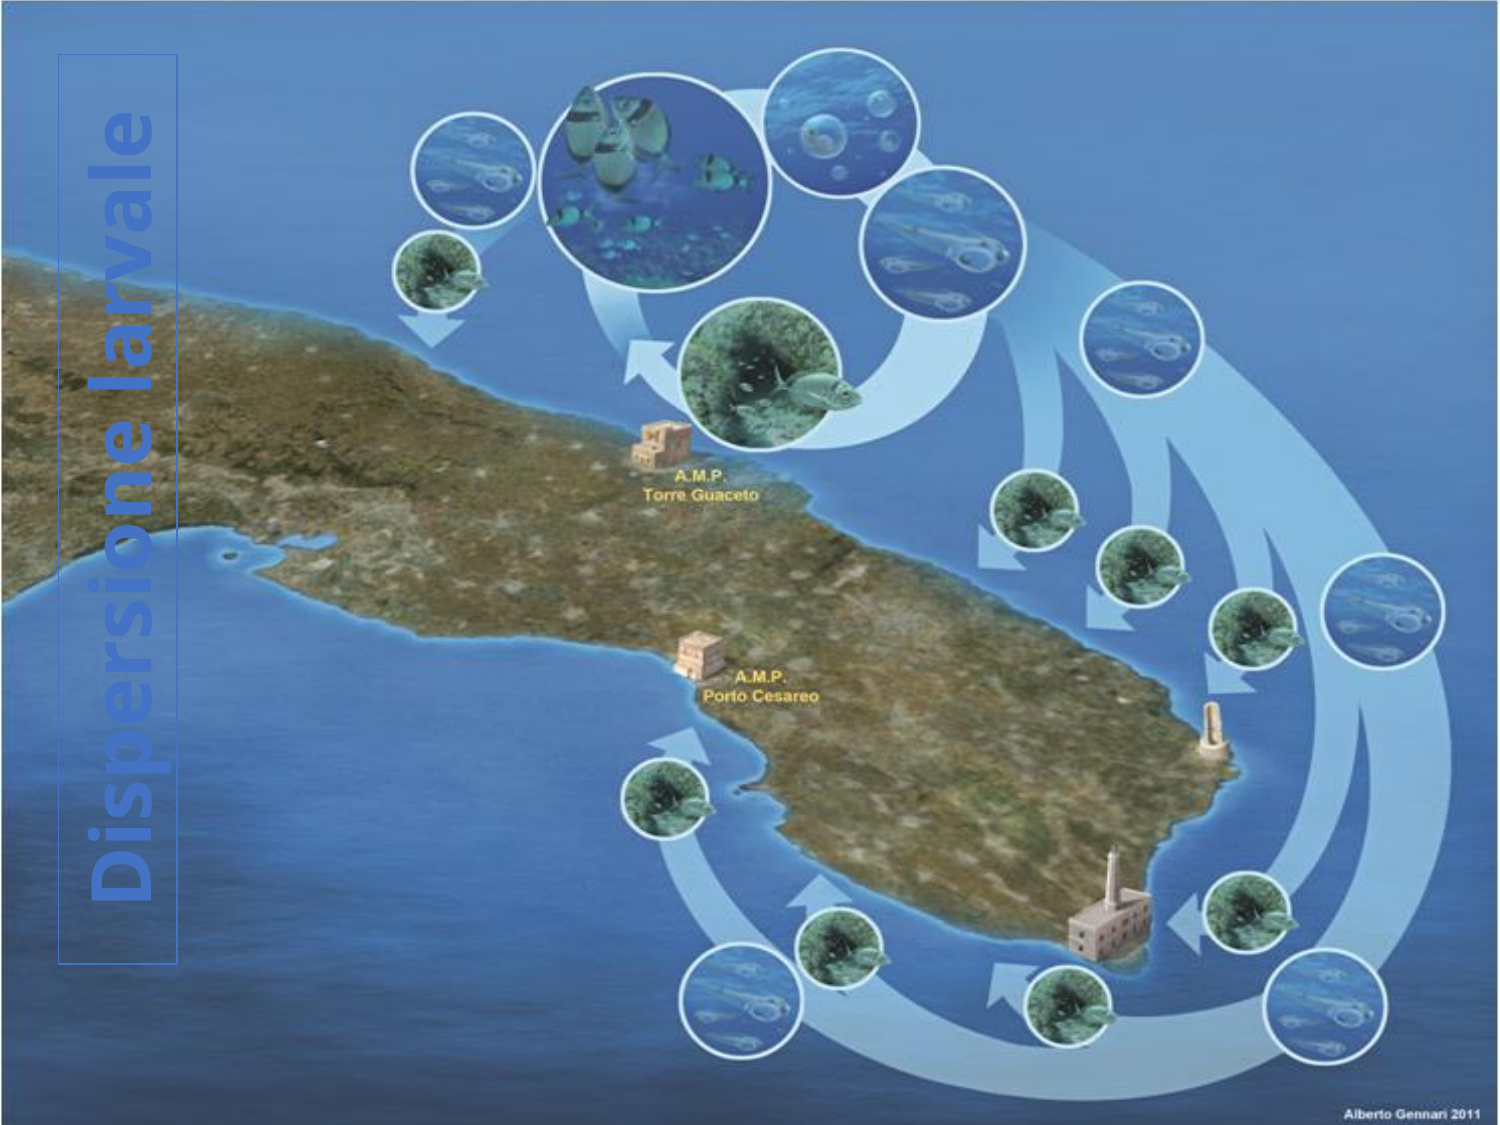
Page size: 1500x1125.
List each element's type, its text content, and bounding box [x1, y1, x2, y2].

picture [0, 0, 1500, 1125]
text_box Dispersione larvale [58, 54, 177, 965]
